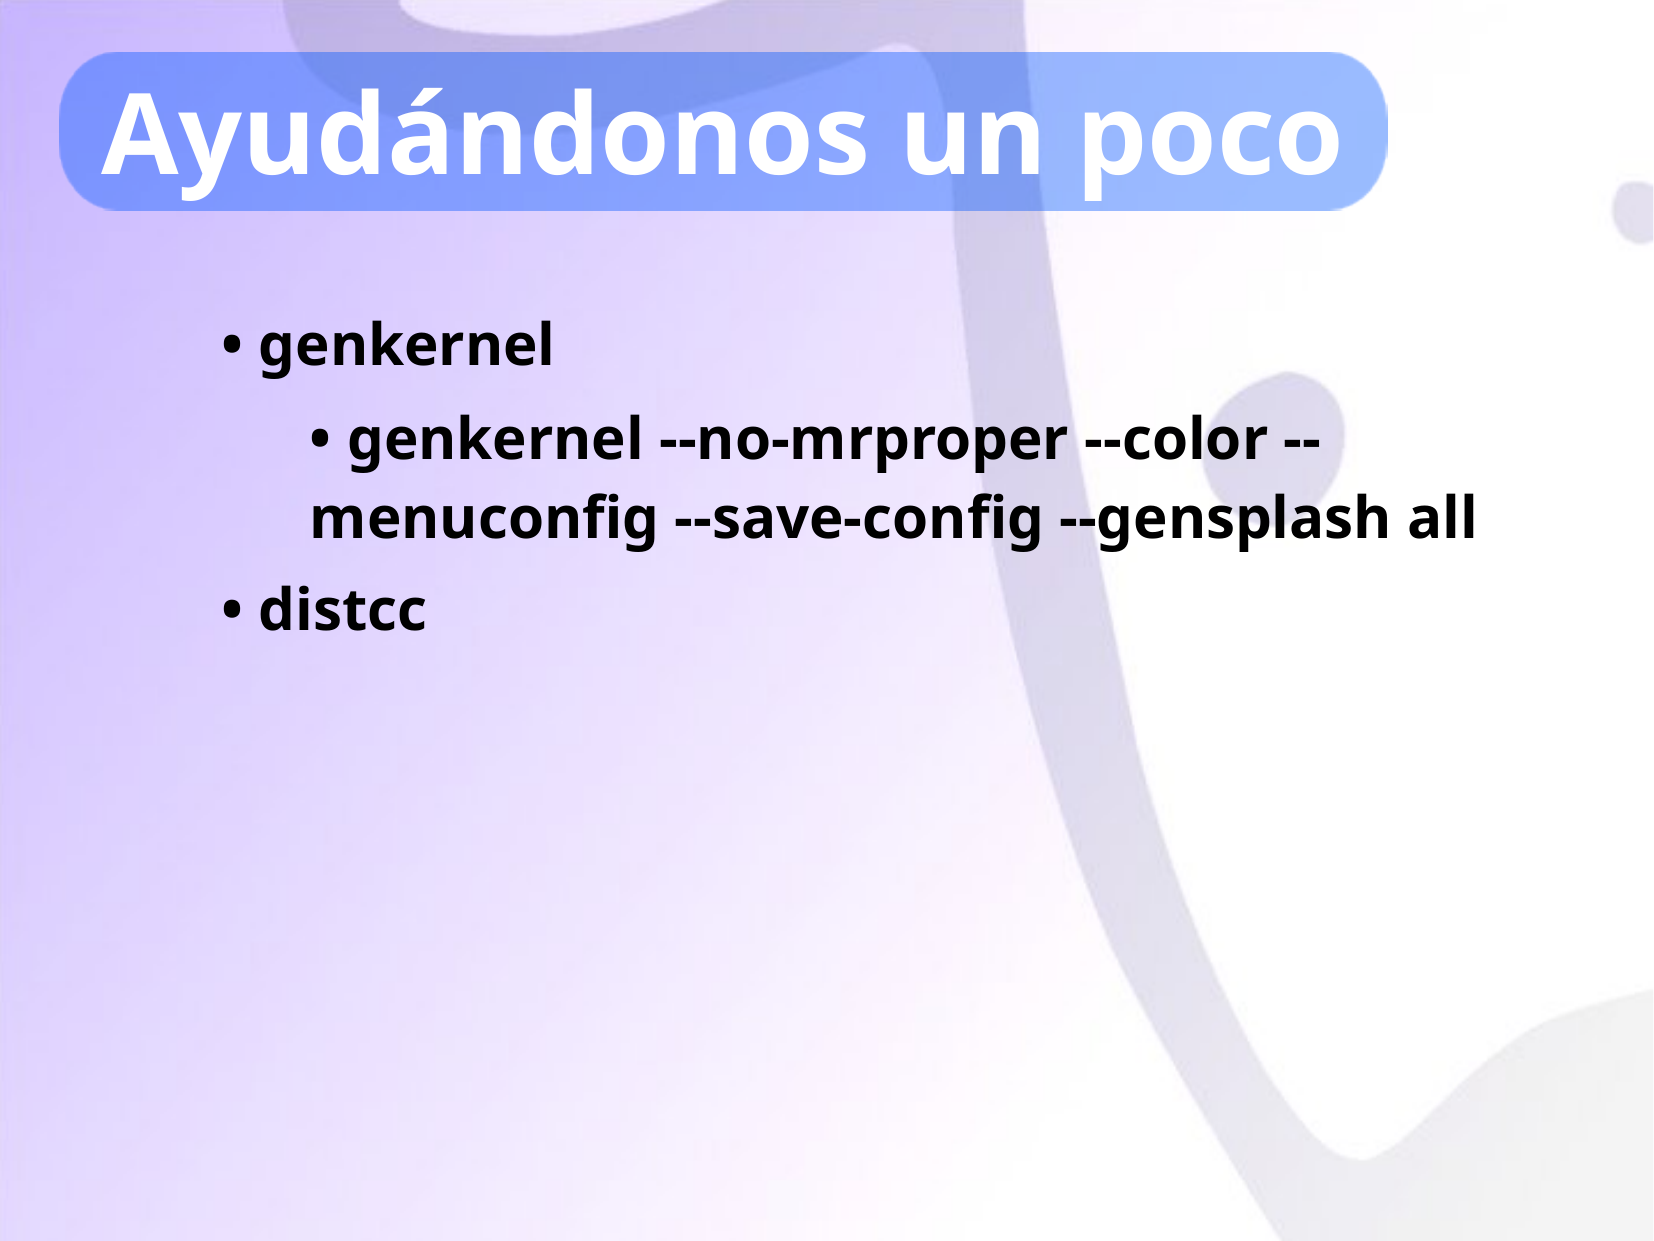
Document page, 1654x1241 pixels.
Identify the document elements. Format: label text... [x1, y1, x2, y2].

text_box • genkernel --no-mrproper --color --menuconfig --save-config --gensplash all [295, 389, 1613, 559]
picture [0, 0, 1654, 1241]
text_box • distcc [206, 561, 591, 653]
text_box • genkernel [206, 295, 591, 388]
